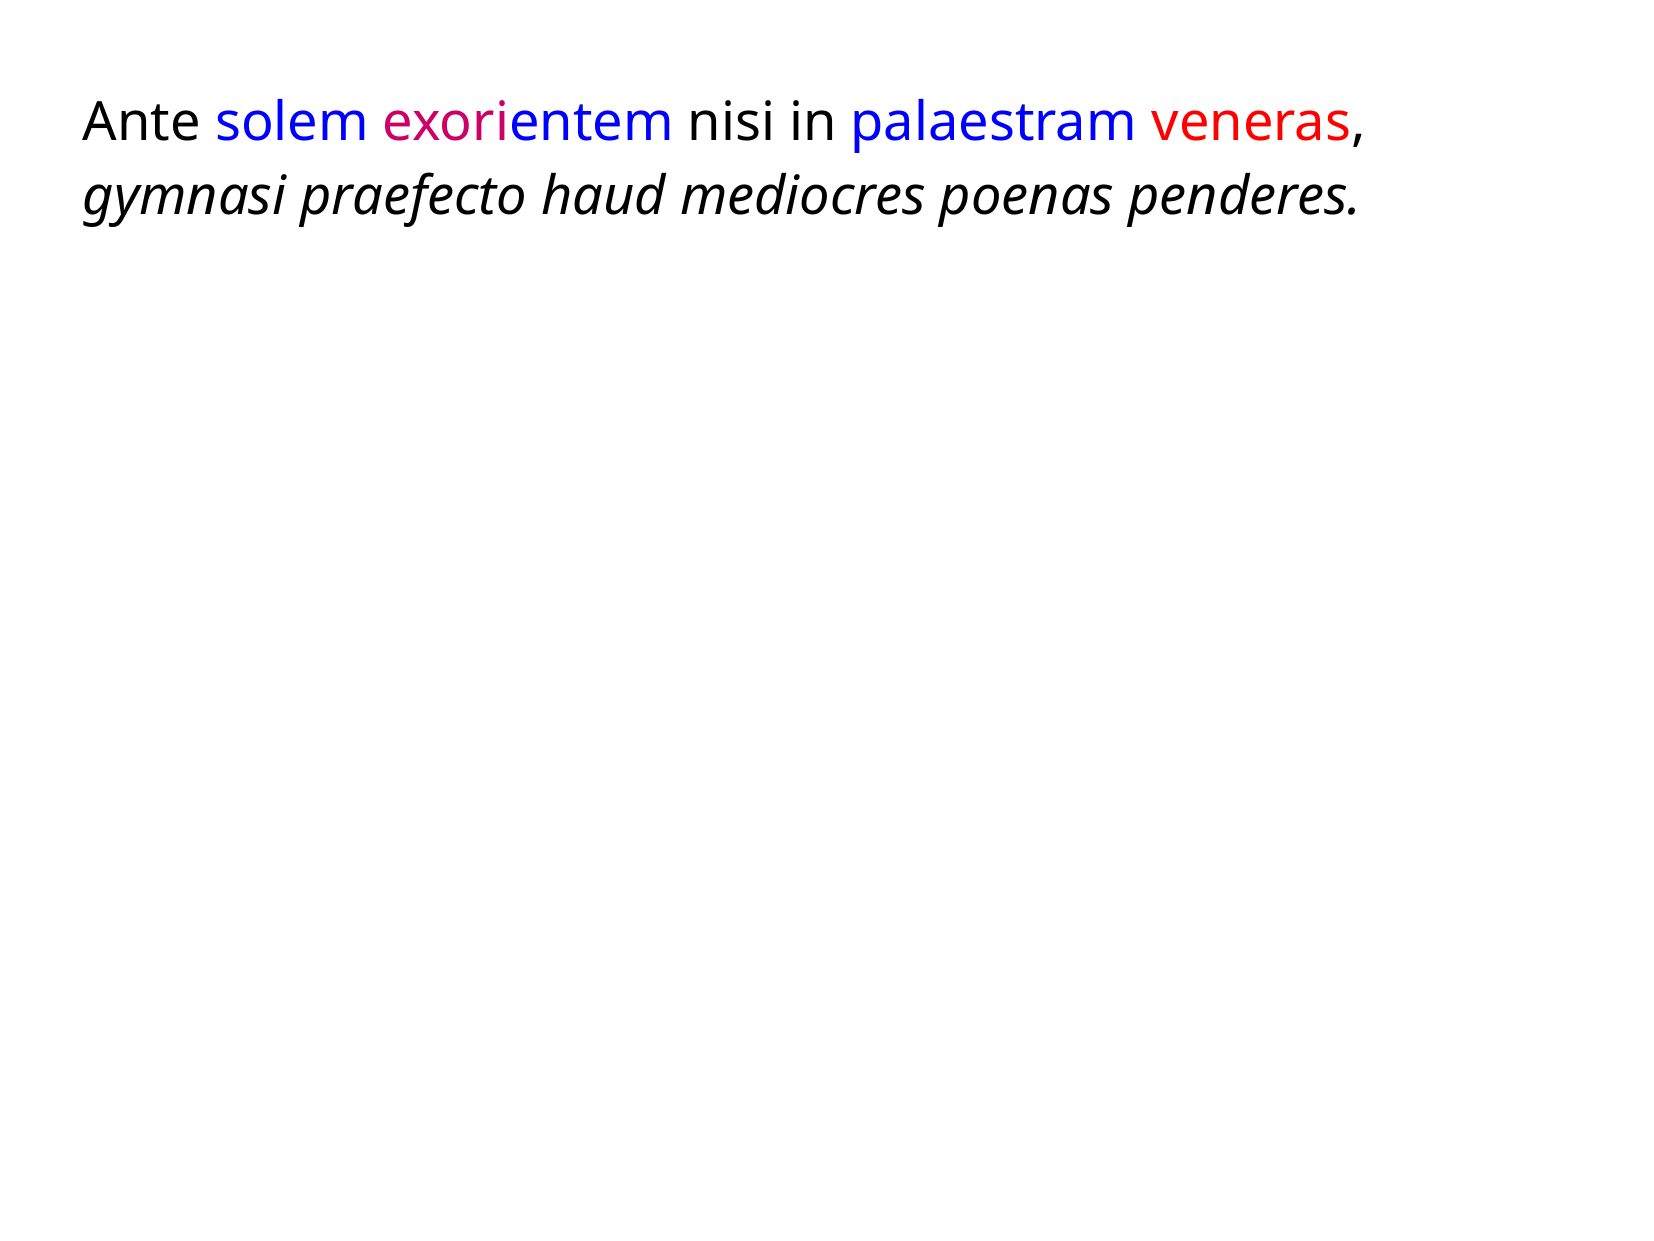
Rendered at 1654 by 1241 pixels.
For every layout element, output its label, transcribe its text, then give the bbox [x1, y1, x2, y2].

list Ante solem exorientem nisi in palaestram veneras, gymnasi praefecto haud mediocres poenas penderes. [82, 82, 1571, 1109]
